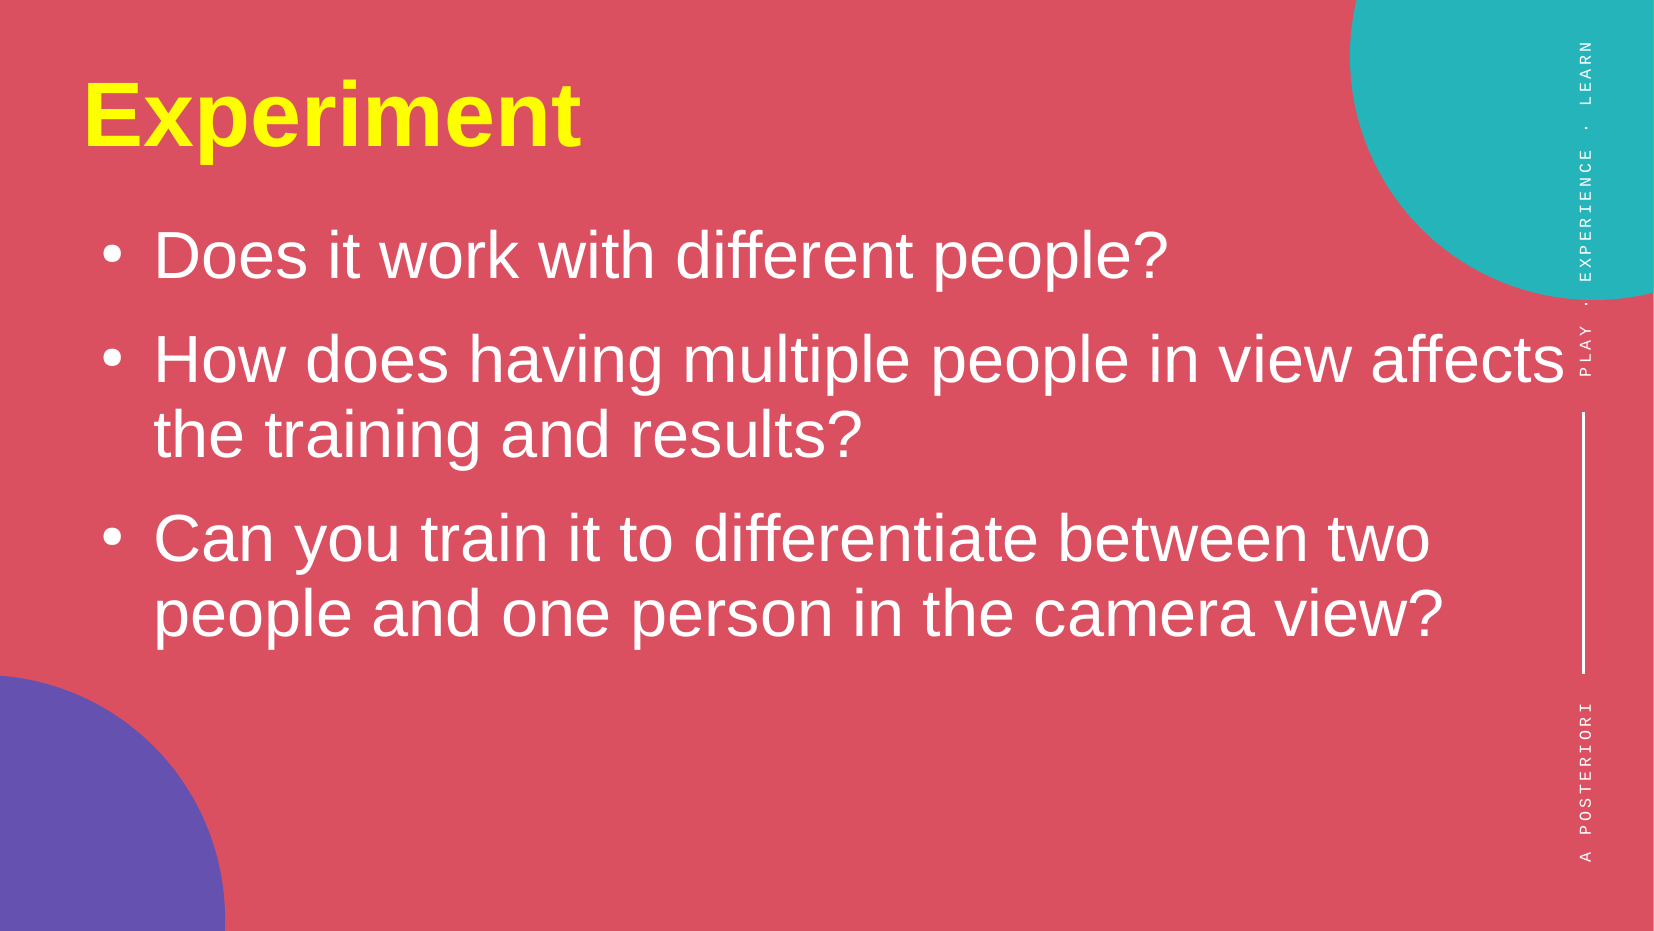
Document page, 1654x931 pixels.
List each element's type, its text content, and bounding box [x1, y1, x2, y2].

list Does it work with different people? How does having multiple people in view affects the training and results? Can you train it to differentiate between two people and one person in the camera view? [82, 217, 1571, 758]
title Experiment [82, 37, 1351, 193]
